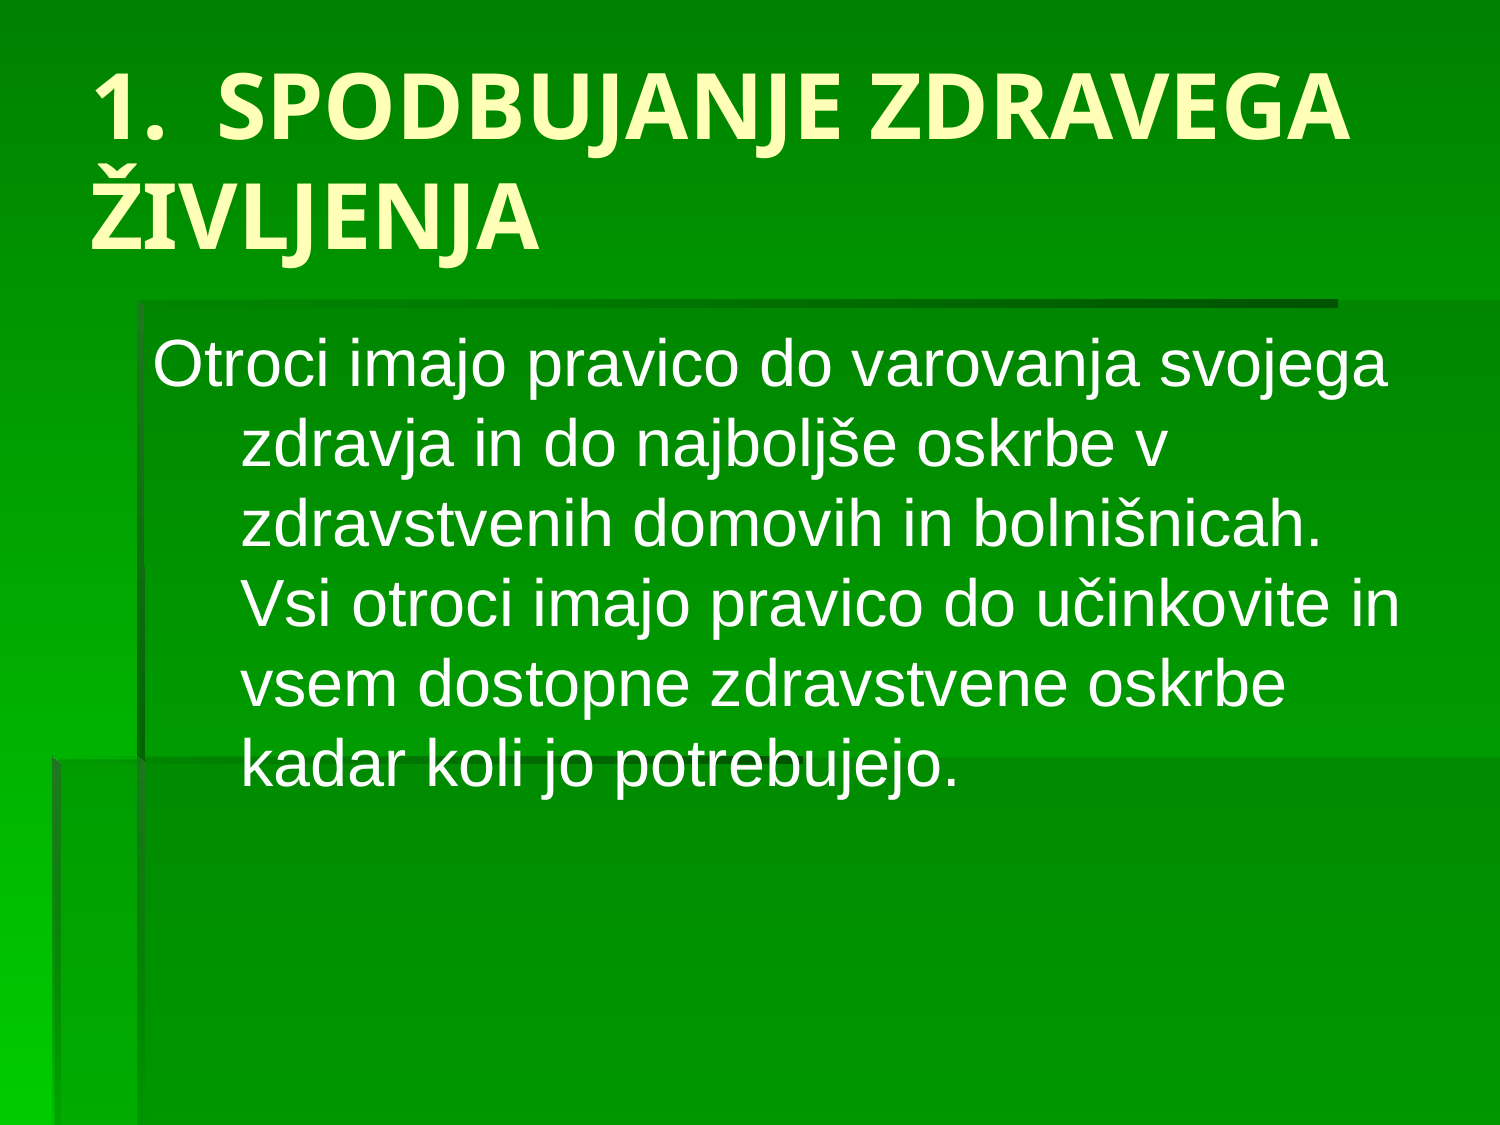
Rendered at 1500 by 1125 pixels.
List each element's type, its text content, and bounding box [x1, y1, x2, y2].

list Otroci imajo pravico do varovanja svojega zdravja in do najboljše oskrbe v zdravstvenih domovih in bolnišnicah. Vsi otroci imajo pravico do učinkovite in vsem dostopne zdravstvene oskrbe kadar koli jo potrebujejo. [137, 312, 1451, 1000]
title 1. SPODBUJANJE ZDRAVEGA ŽIVLJENJA [75, 40, 1451, 275]
